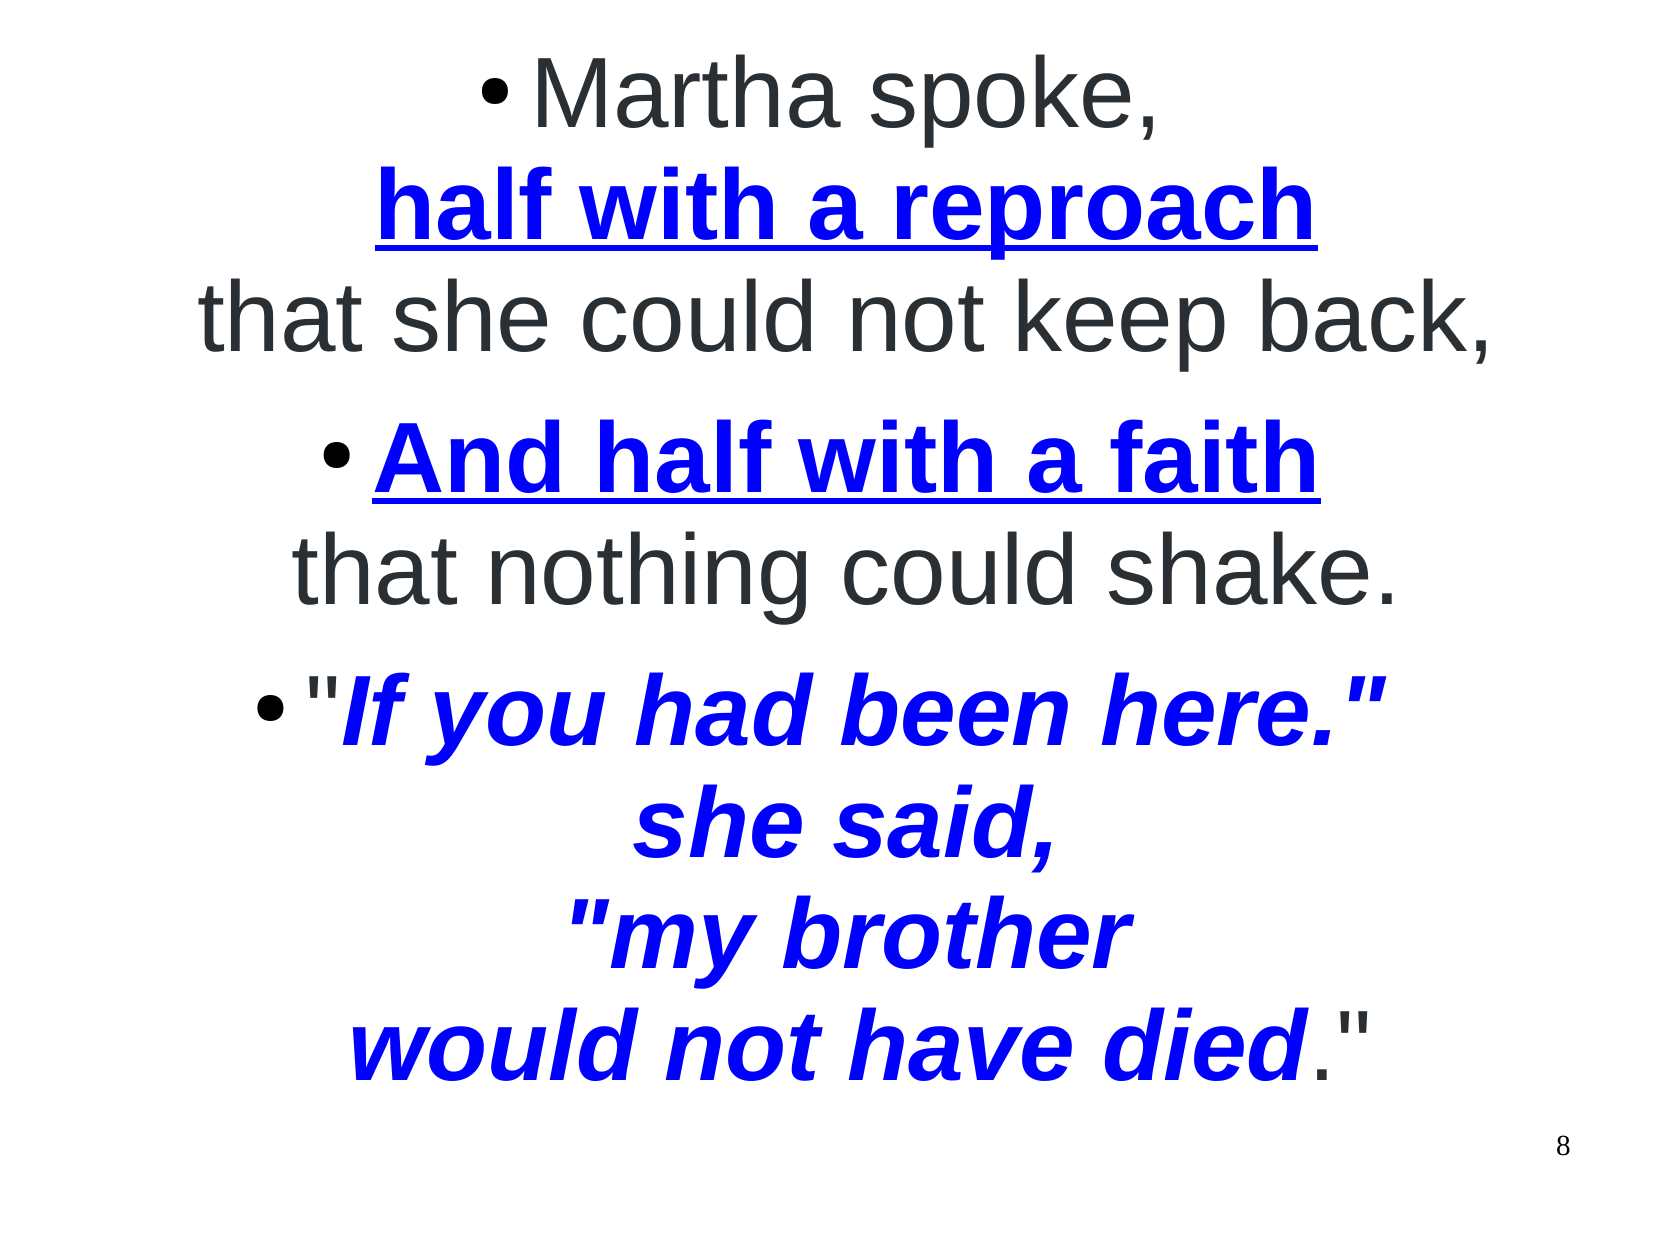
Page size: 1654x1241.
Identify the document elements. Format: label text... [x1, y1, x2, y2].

list Martha spoke, half with a reproach that she could not keep back, And half with a faith that nothing could shake. "If you had been here." she said, "my brother would not have died." [37, 37, 1613, 1238]
